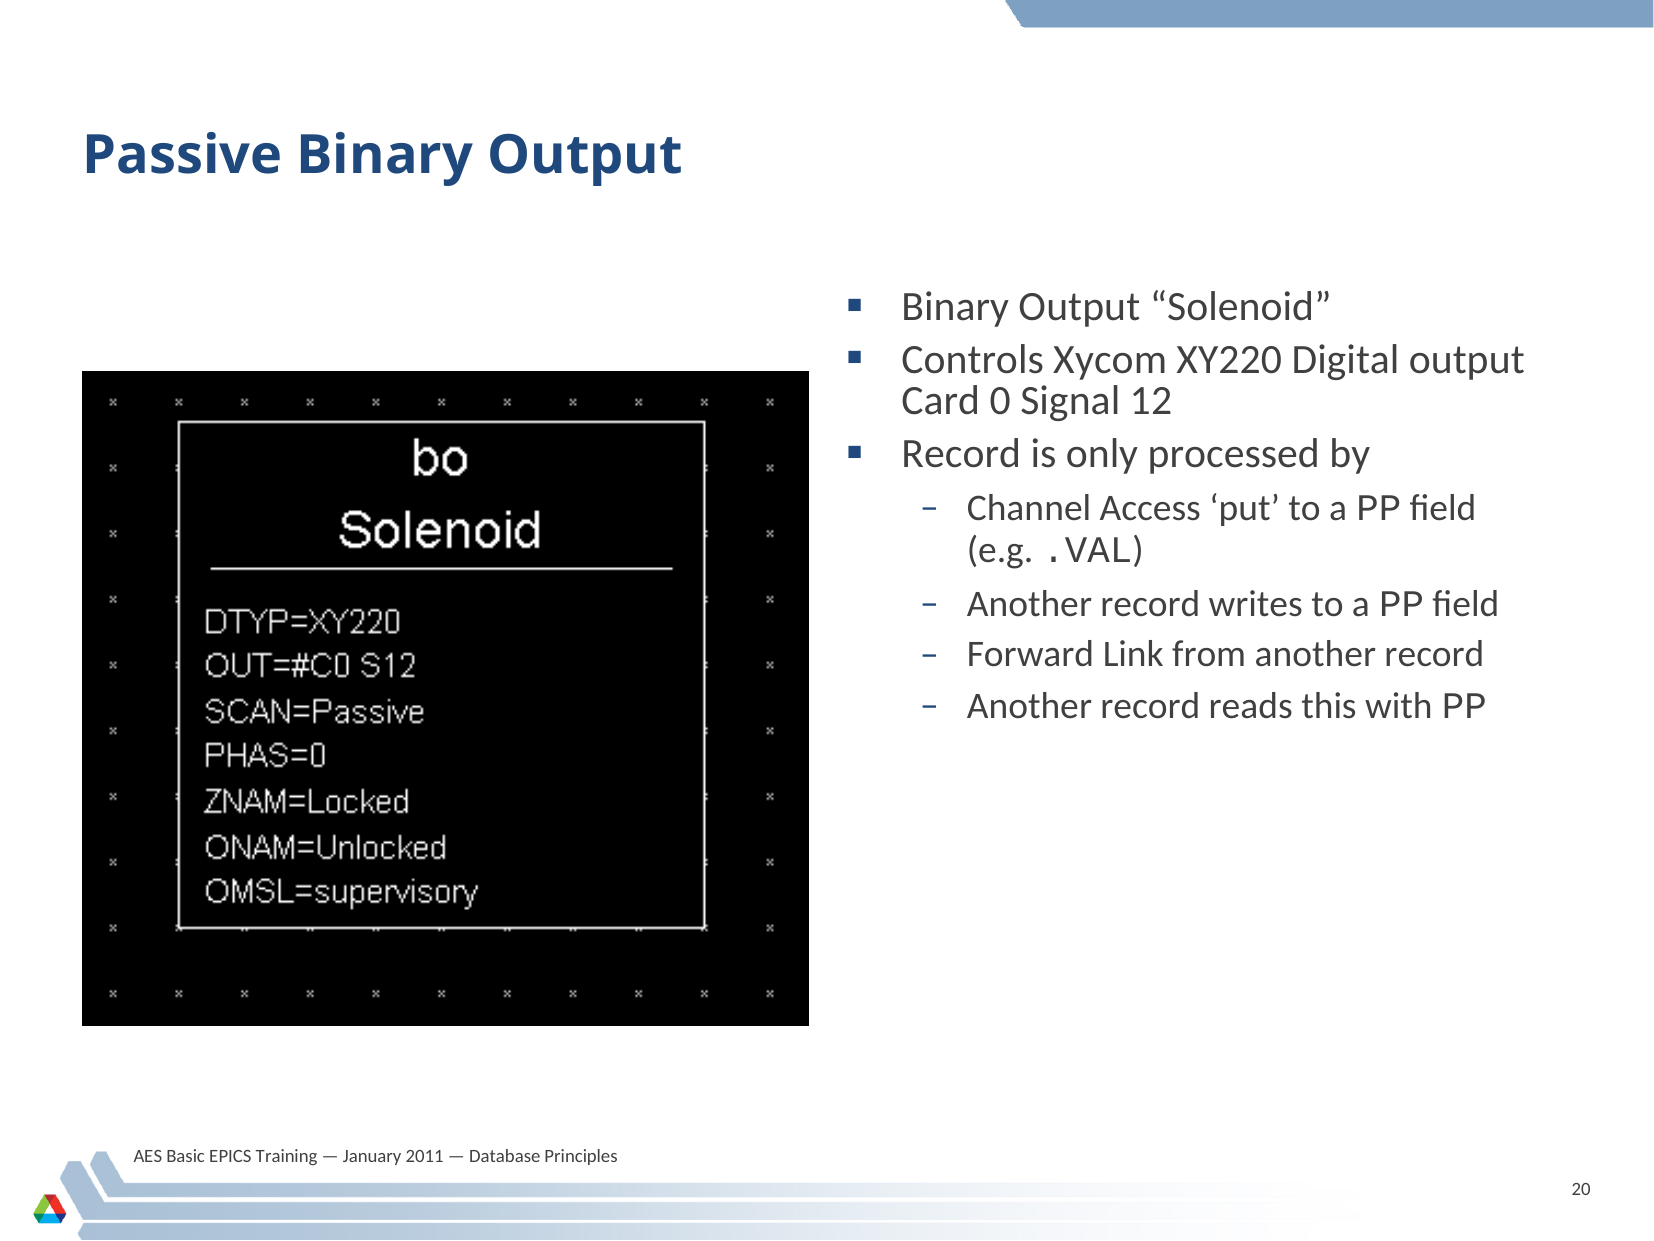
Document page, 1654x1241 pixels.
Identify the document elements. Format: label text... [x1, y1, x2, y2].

picture [0, 1143, 1654, 1240]
list Binary Output “Solenoid” Controls Xycom XY220 Digital output Card 0 Signal 12 Record is only processed by Channel Access ‘put’ to a PP field (e.g. .VAL) Another record writes to a PP field Forward Link from another record Another record reads this with PP [845, 289, 1572, 1108]
title Passive Binary Output [82, 49, 1571, 257]
picture [0, 0, 1654, 29]
picture [82, 371, 809, 1026]
